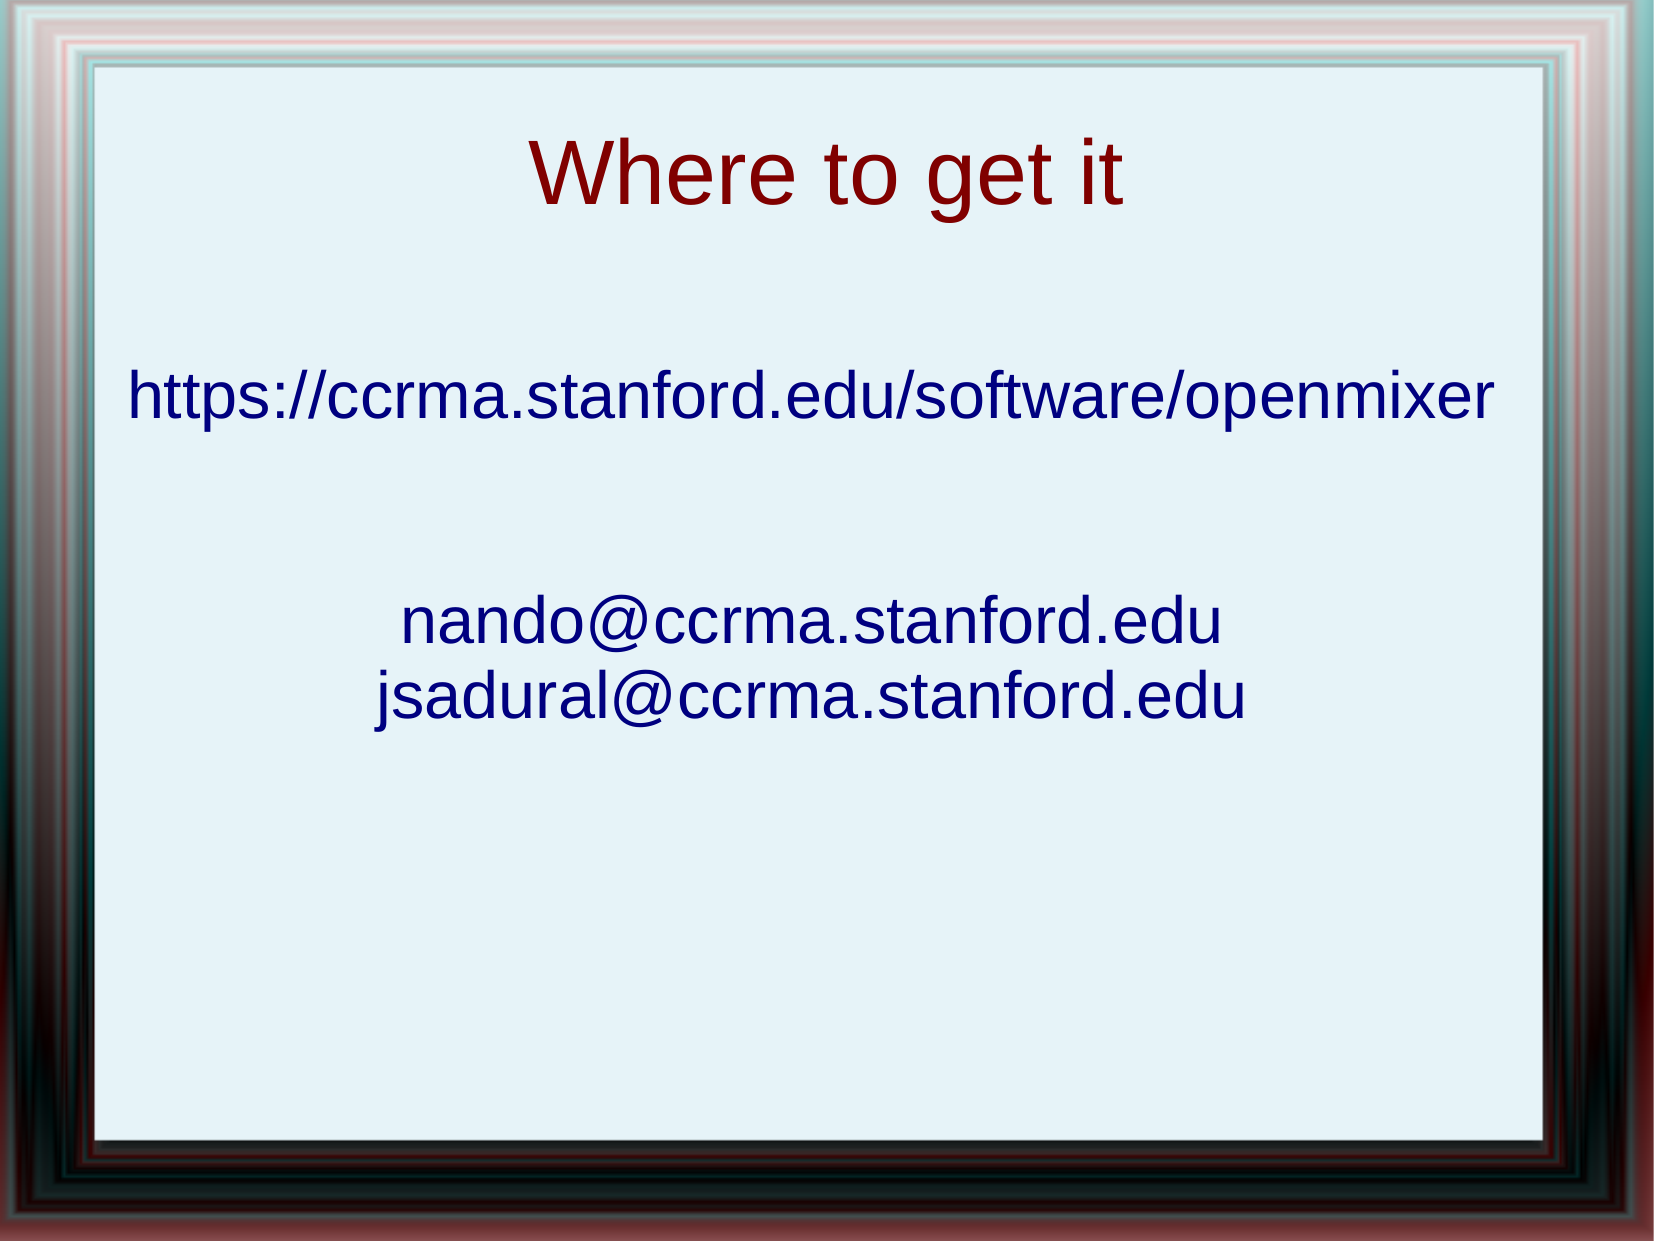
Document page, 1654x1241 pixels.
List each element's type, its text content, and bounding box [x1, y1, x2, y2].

picture [0, 0, 1654, 1241]
title Where to get it [118, 88, 1536, 257]
subtitle https://ccrma.stanford.edu/software/openmixer nando@ccrma.stanford.edu jsadural@ccrma.stanford.edu [118, 337, 1507, 754]
